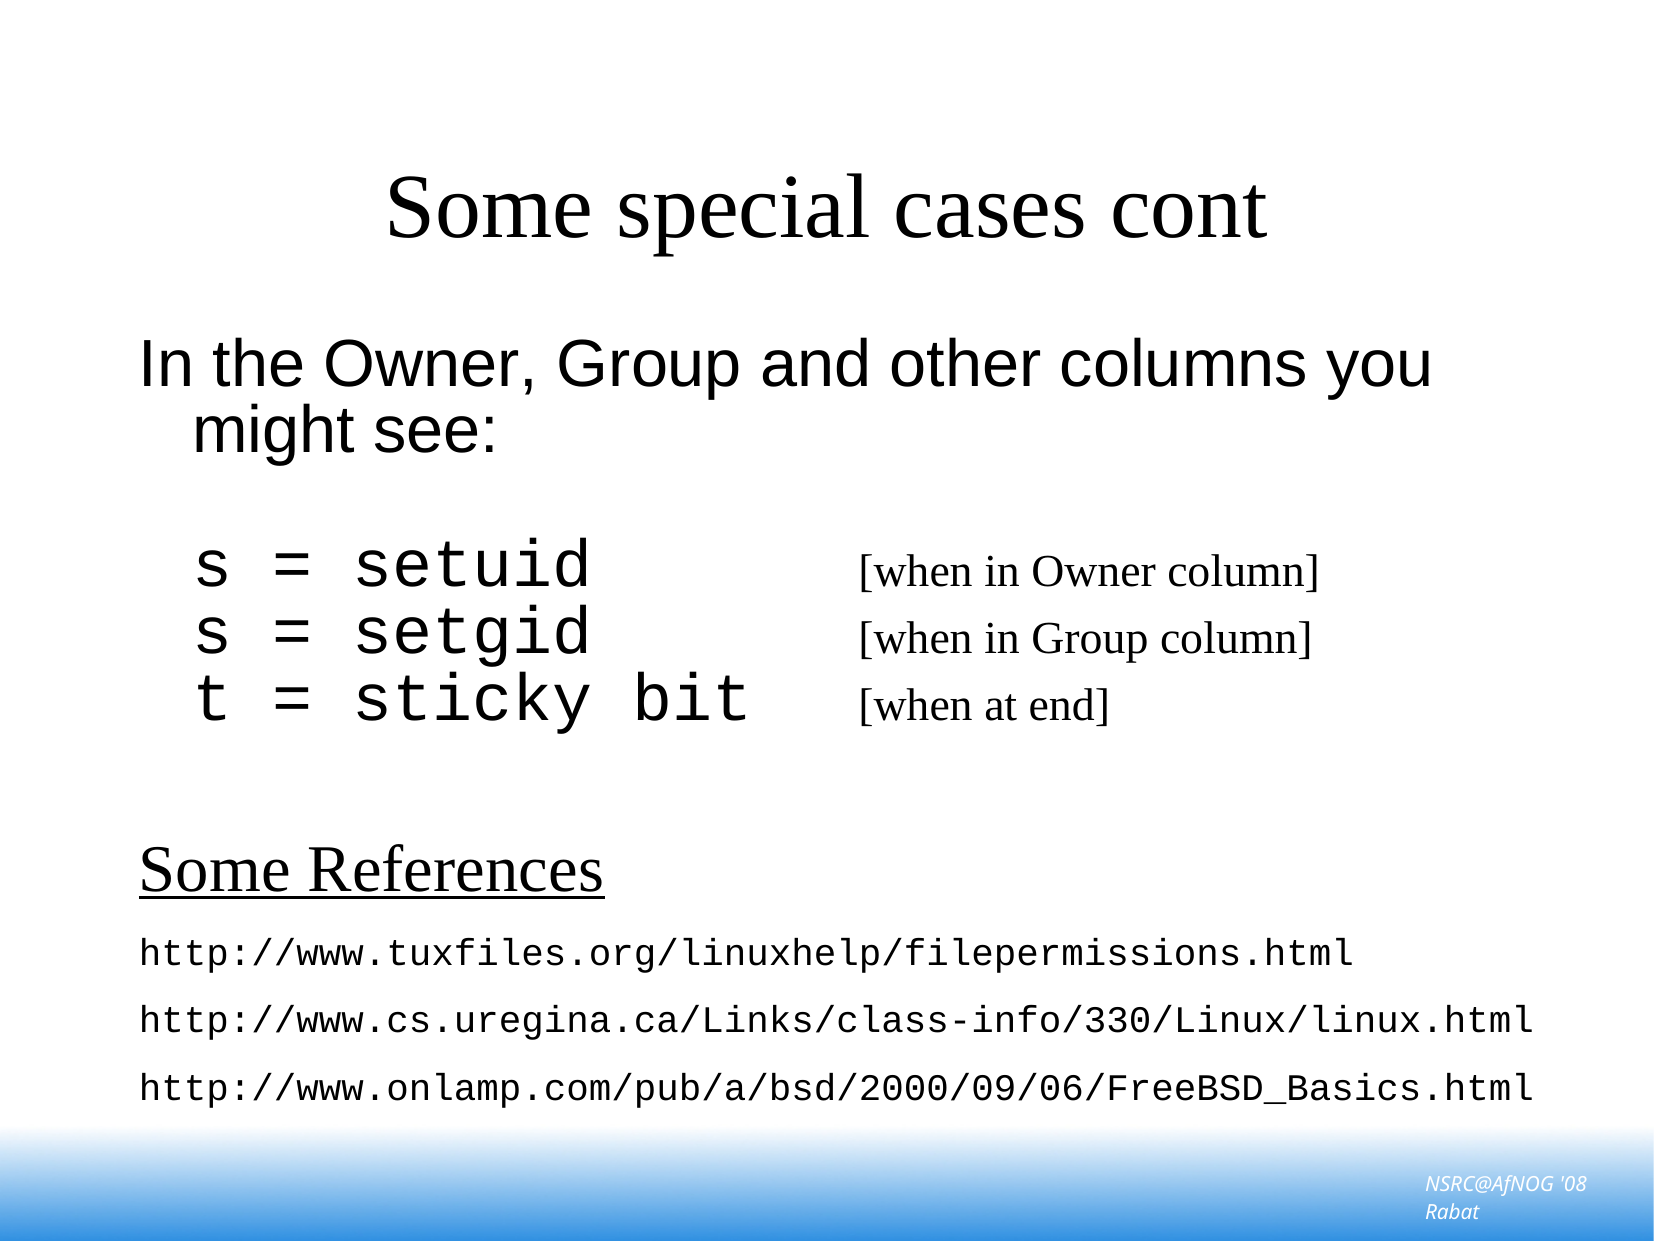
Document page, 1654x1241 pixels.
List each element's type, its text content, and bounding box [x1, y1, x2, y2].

picture [0, 1124, 1654, 1241]
title Some special cases cont [121, 102, 1534, 311]
list In the Owner, Group and other columns you might see: s = setuid [when in Owner column] s = setgid [when in Group column] t = sticky bit [when at end] Some References http://www.tuxfiles.org/linuxhelp/filepermissions.html http://www.cs.uregina.ca/Links/class-info/330/Linux/linux.html http://www.onlamp.com/pub/a/bsd/2000/09/06/FreeBSD_Basics.html [121, 332, 1576, 1123]
